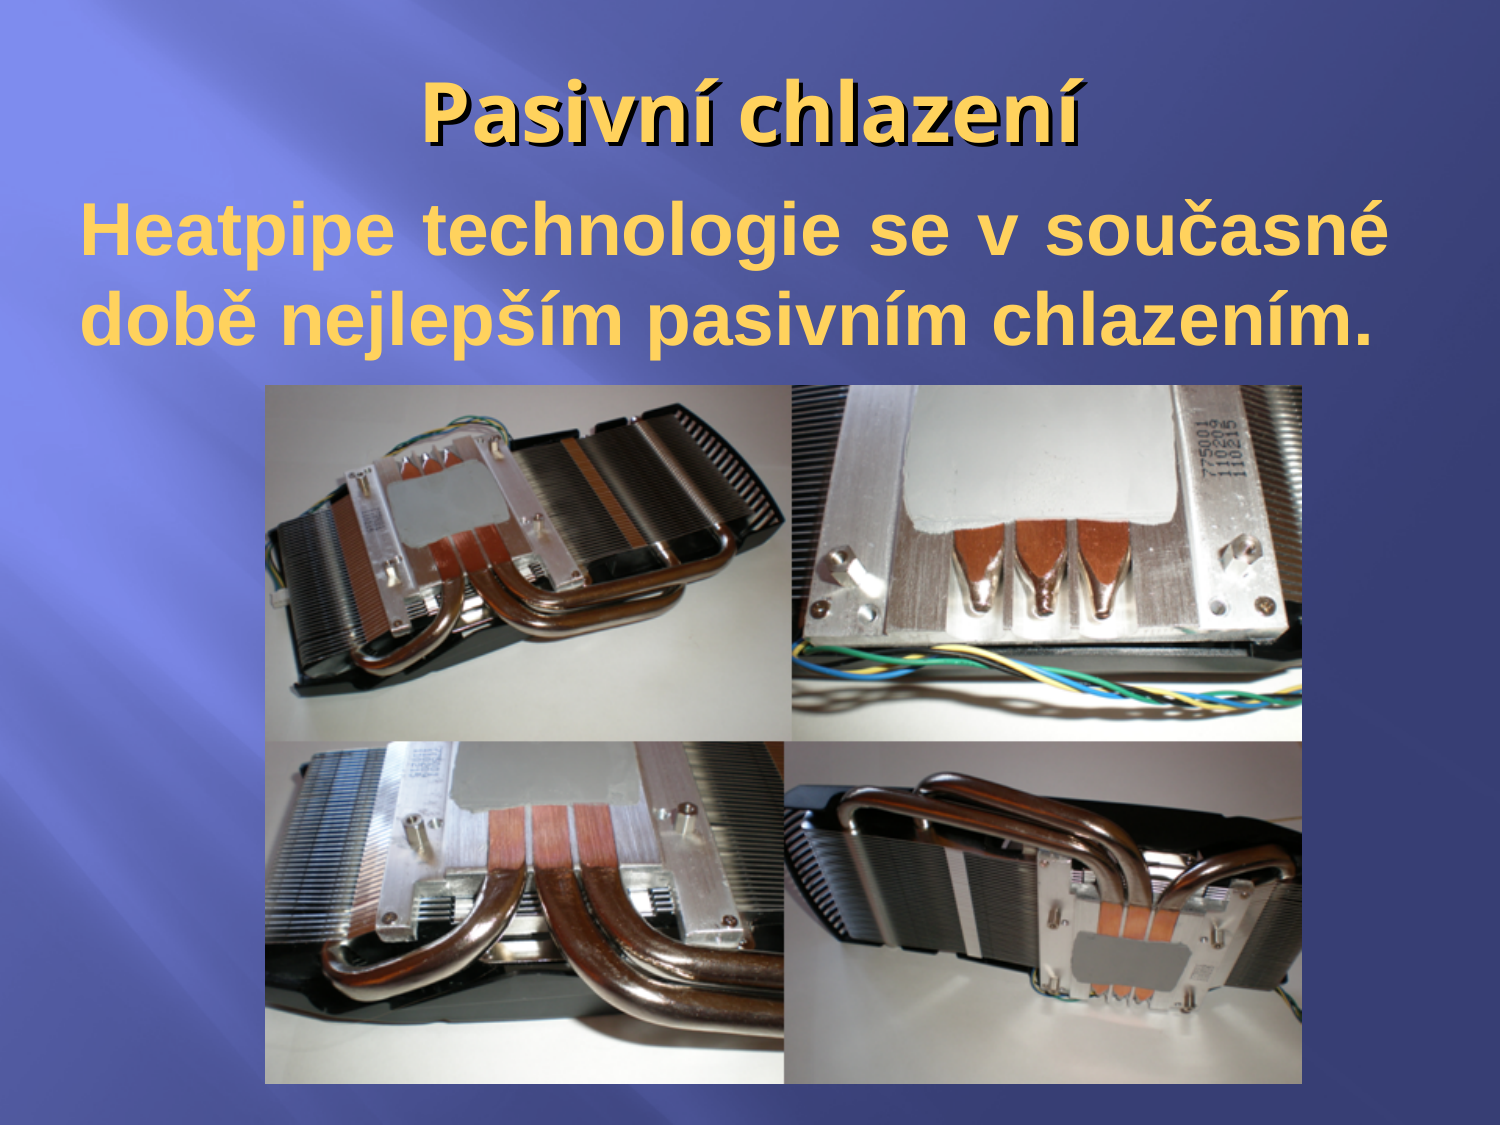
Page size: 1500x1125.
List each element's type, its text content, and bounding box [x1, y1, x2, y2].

title Pasivní chlazení [75, 45, 1426, 172]
picture [0, 0, 1500, 1125]
text_box Heatpipe technologie se v současné době nejlepším pasivním chlazením. [64, 172, 1447, 362]
